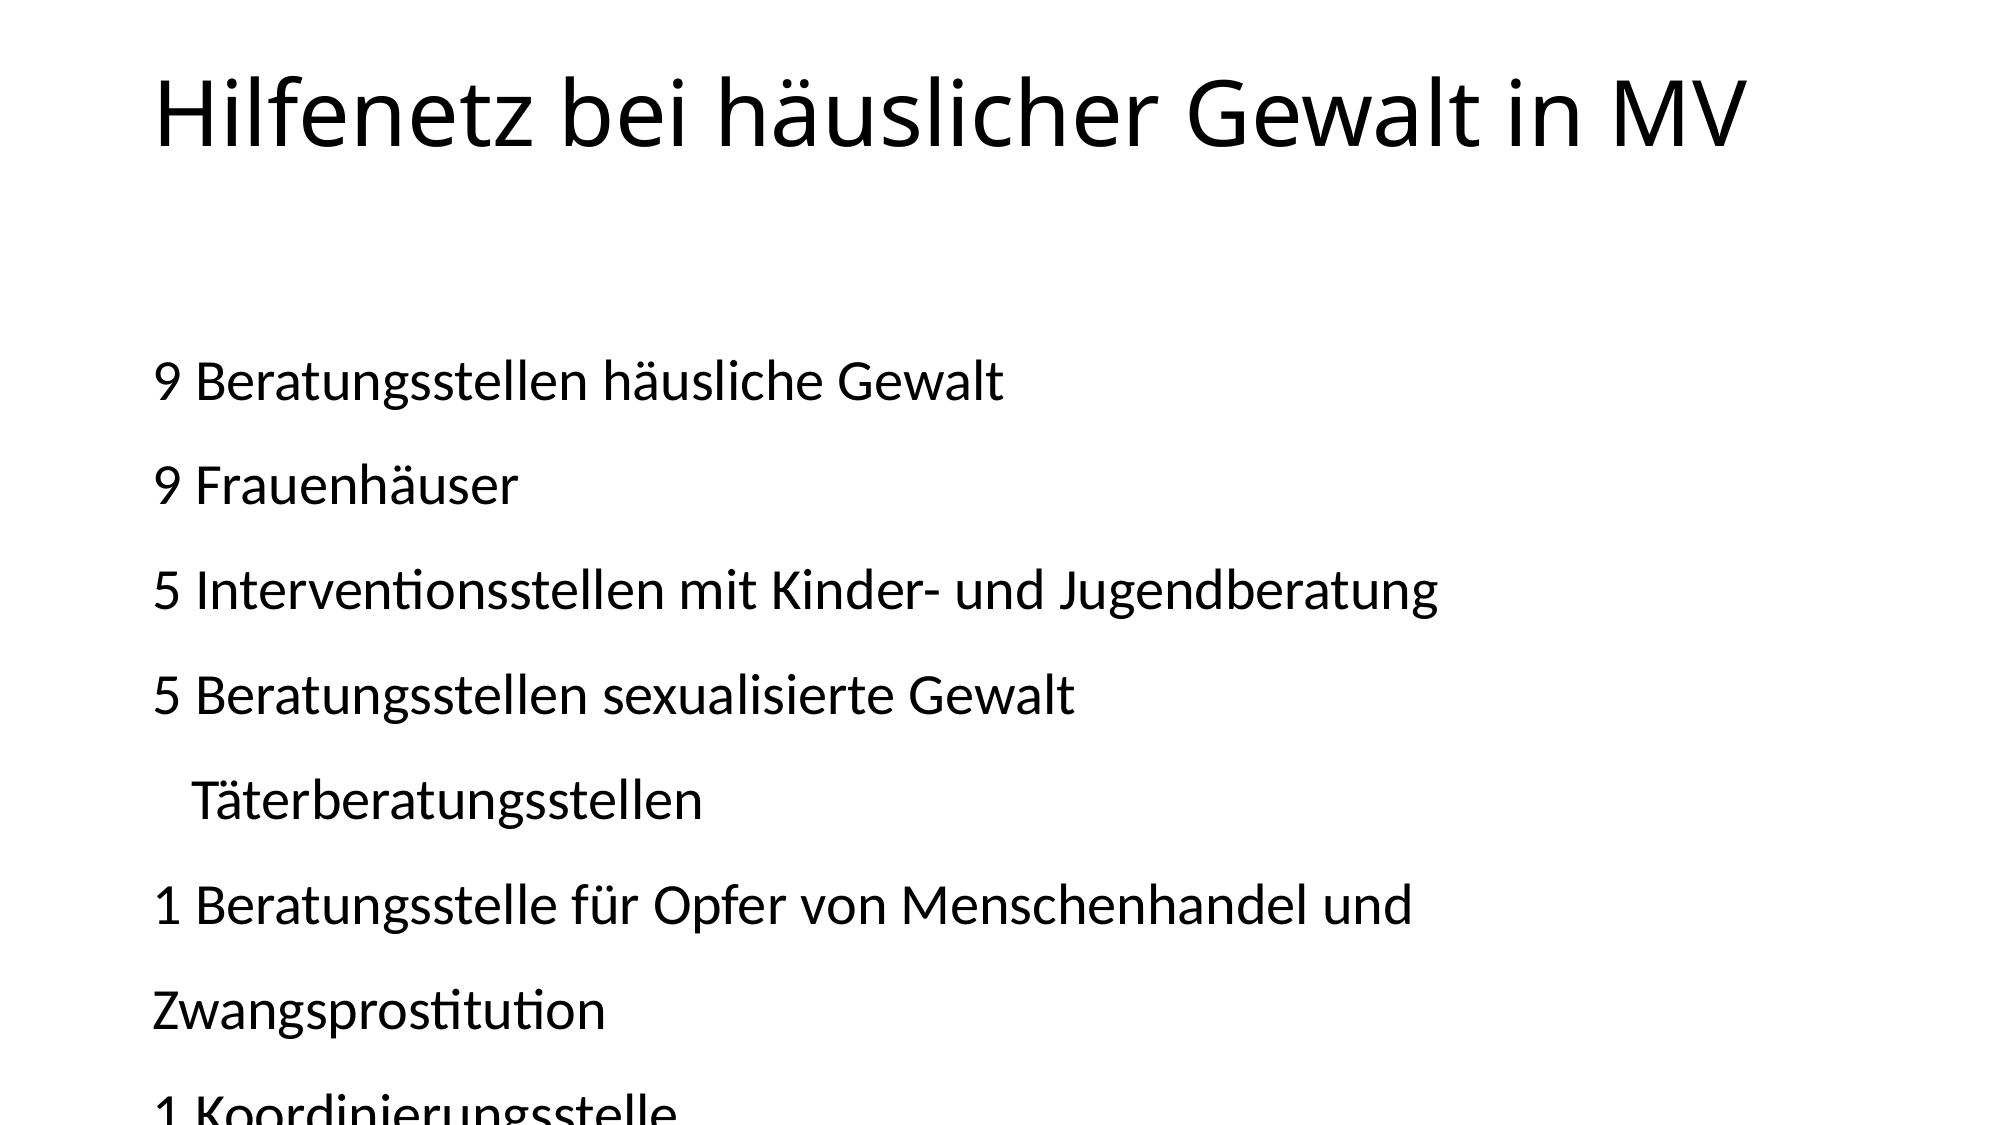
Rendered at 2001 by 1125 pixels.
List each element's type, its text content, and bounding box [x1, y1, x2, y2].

list 9 Beratungsstellen häusliche Gewalt 9 Frauenhäuser 5 Interventionsstellen mit Kinder- und Jugendberatung 5 Beratungsstellen sexualisierte Gewalt Täterberatungsstellen 1 Beratungsstelle für Opfer von Menschenhandel und Zwangsprostitution 1 Koordinierungsstelle [137, 299, 1863, 1014]
title Hilfenetz bei häuslicher Gewalt in MV [137, 59, 1863, 278]
